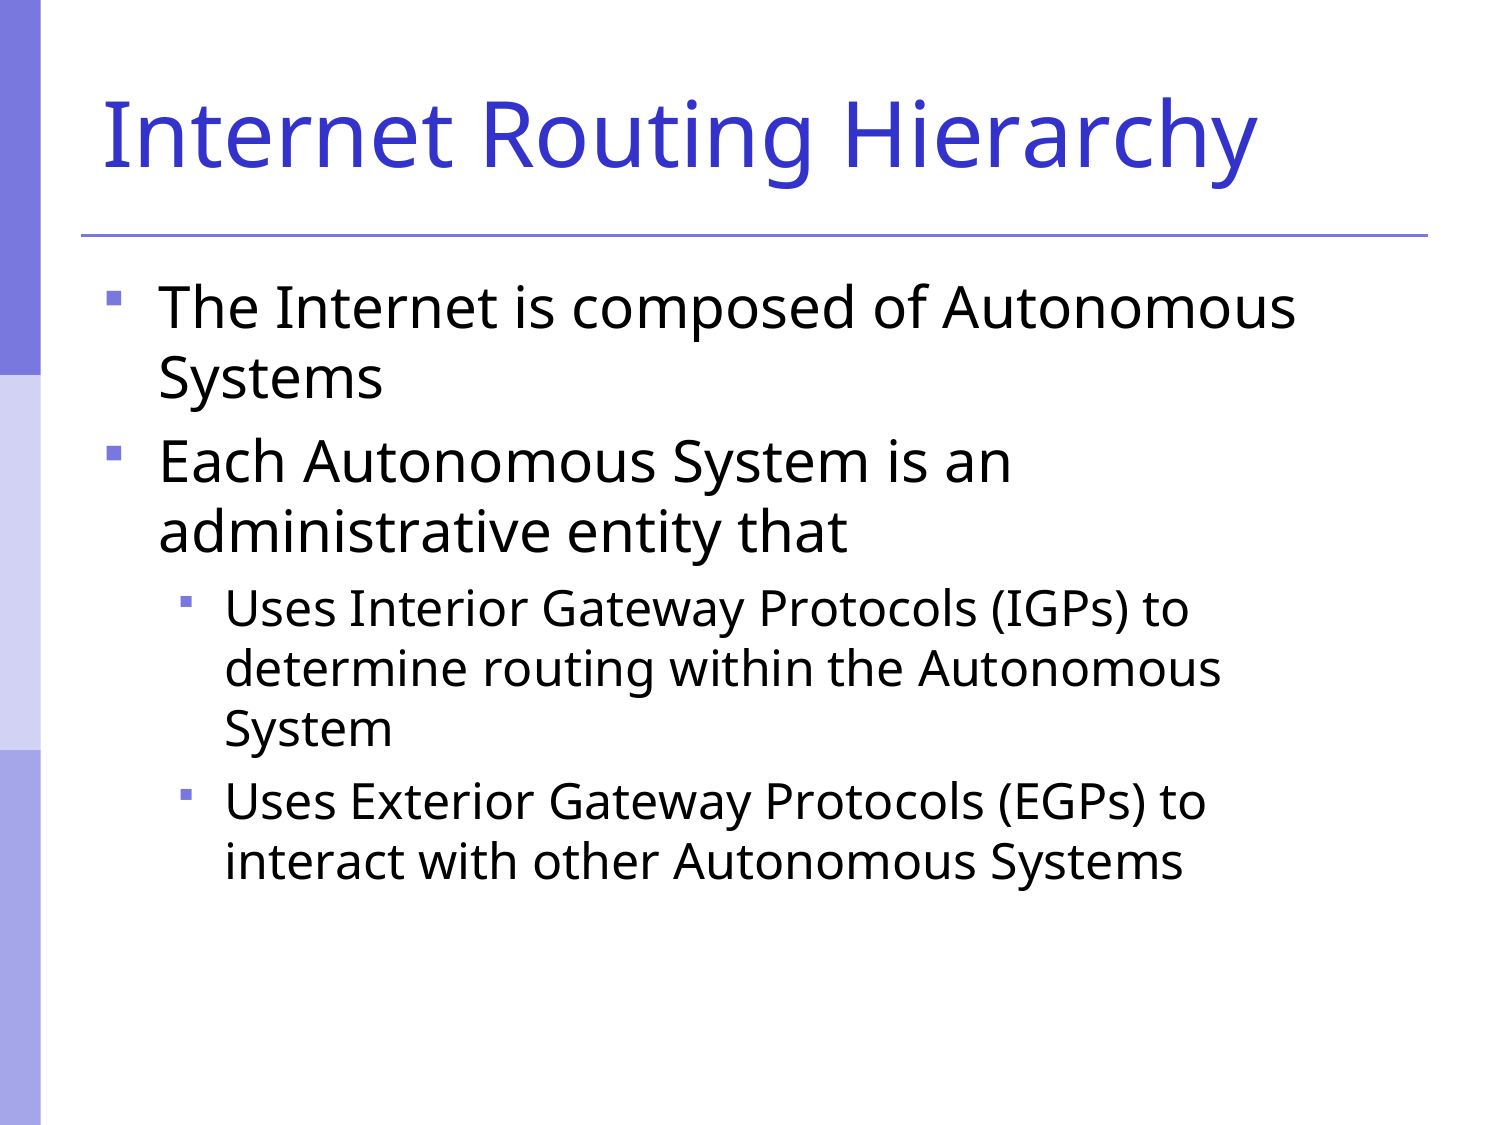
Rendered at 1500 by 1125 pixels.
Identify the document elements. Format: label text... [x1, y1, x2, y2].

title Internet Routing Hierarchy [87, 37, 1363, 225]
list The Internet is composed of Autonomous Systems Each Autonomous System is an administrative entity that Uses Interior Gateway Protocols (IGPs) to determine routing within the Autonomous System Uses Exterior Gateway Protocols (EGPs) to interact with other Autonomous Systems [87, 262, 1363, 1026]
